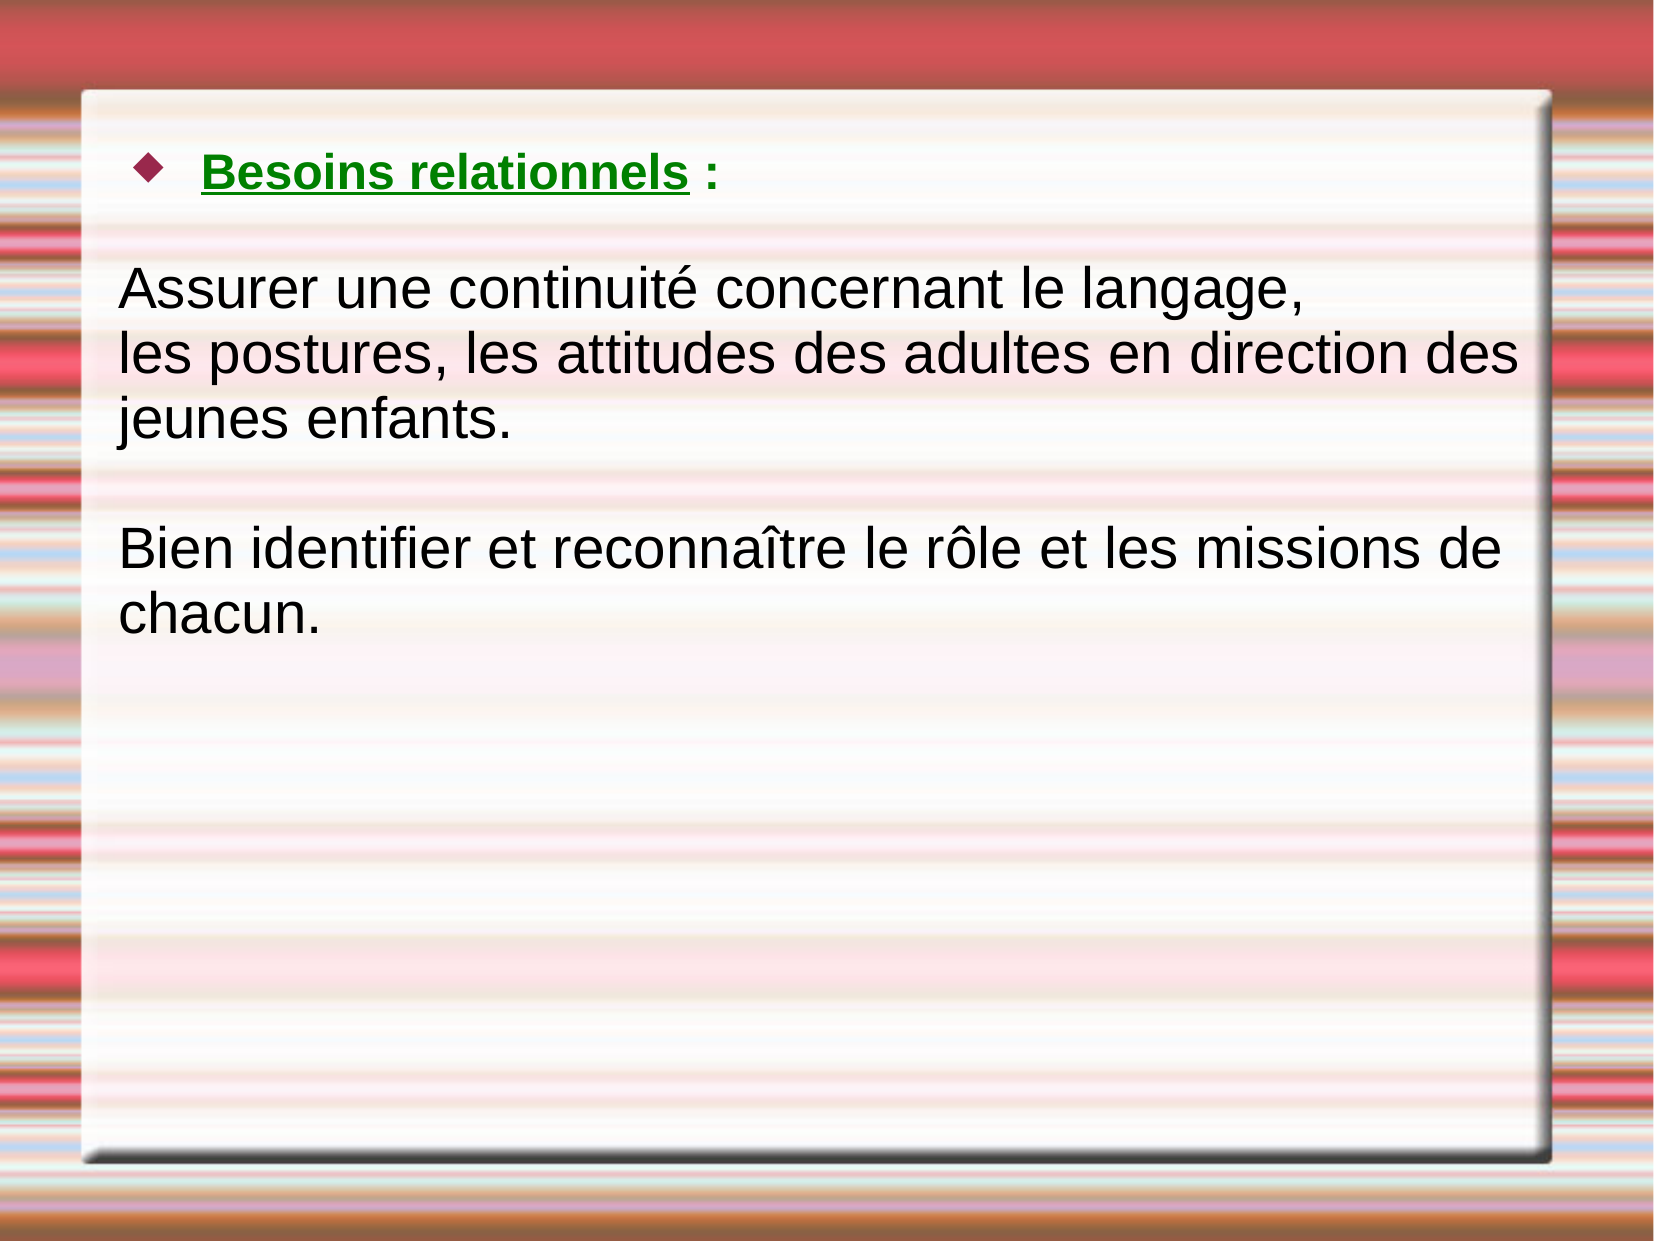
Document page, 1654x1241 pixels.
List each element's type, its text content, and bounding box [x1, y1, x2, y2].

picture [0, 0, 1654, 1241]
list Besoins relationnels : Assurer une continuité concernant le langage, les postures, les attitudes des adultes en direction des jeunes enfants. Bien identifier et reconnaître le rôle et les missions de chacun. [118, 88, 1536, 1204]
